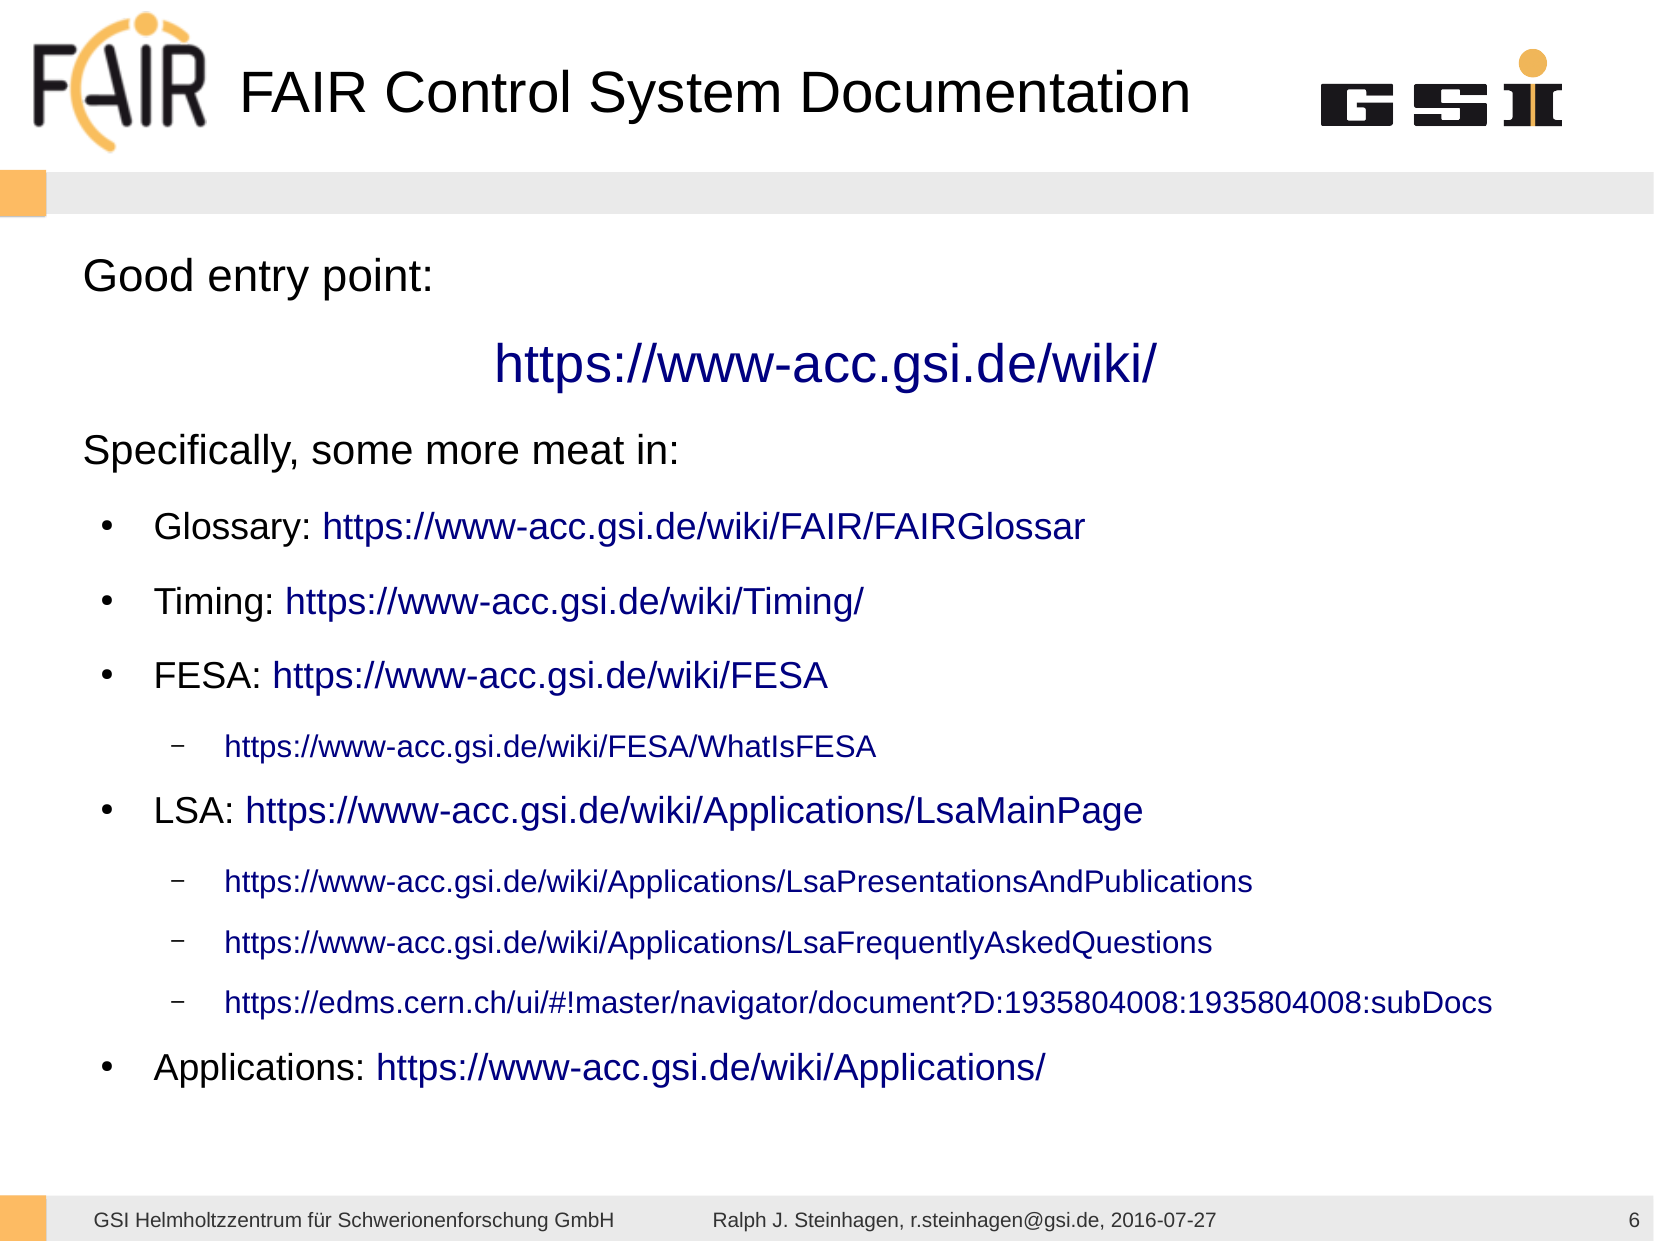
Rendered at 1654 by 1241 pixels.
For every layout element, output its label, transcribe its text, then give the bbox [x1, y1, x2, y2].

picture [1319, 46, 1564, 129]
list Good entry point: https://www-acc.gsi.de/wiki/ Specifically, some more meat in: Glossary: https://www-acc.gsi.de/wiki/FAIR/FAIRGlossar Timing: https://www-acc.gsi.de/wiki/Timing/ FESA: https://www-acc.gsi.de/wiki/FESA https://www-acc.gsi.de/wiki/FESA/WhatIsFESA LSA: https://www-acc.gsi.de/wiki/Applications/LsaMainPage https://www-acc.gsi.de/wiki/Applications/LsaPresentationsAndPublications https://www-acc.gsi.de/wiki/Applications/LsaFrequentlyAskedQuestions https://edms.cern.ch/ui/#!master/navigator/document?D:1935804008:1935804008:subDocs Applications: https://www-acc.gsi.de/wiki/Applications/ [82, 249, 1571, 1158]
title FAIR Control System Documentation [239, 23, 1301, 162]
picture [33, 10, 207, 155]
